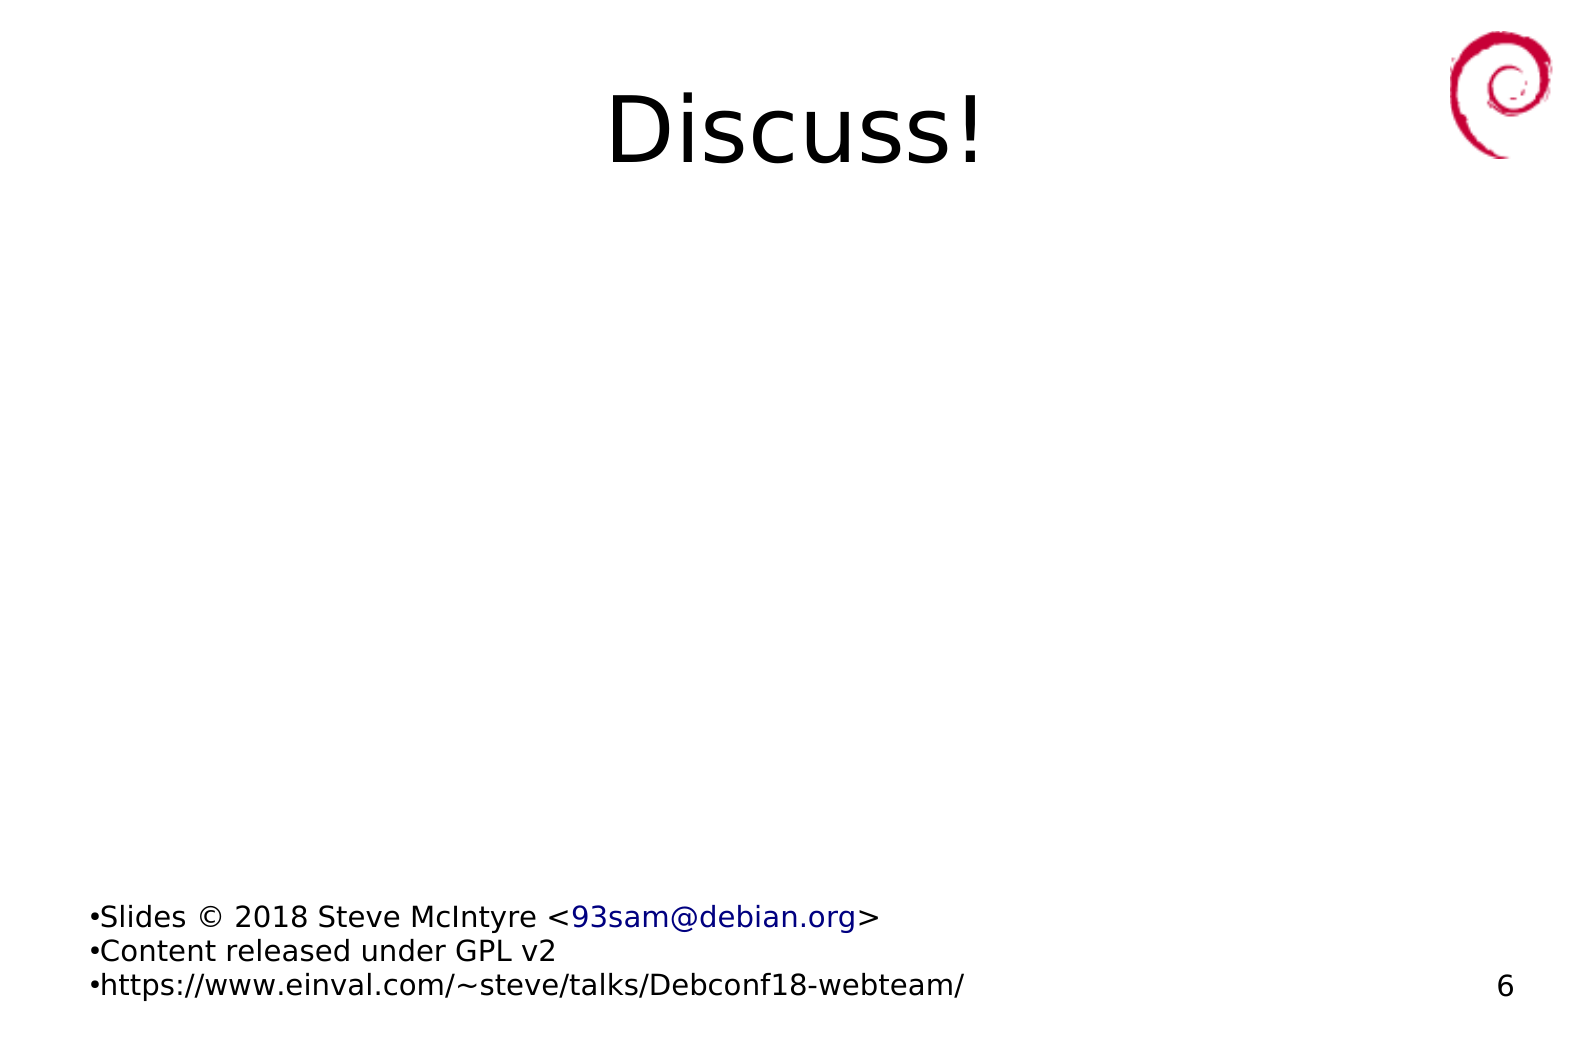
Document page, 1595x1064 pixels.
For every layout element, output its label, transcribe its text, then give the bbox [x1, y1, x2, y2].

text_box [75, 862, 1463, 1064]
picture [1450, 31, 1555, 159]
title Discuss! [79, 42, 1515, 220]
